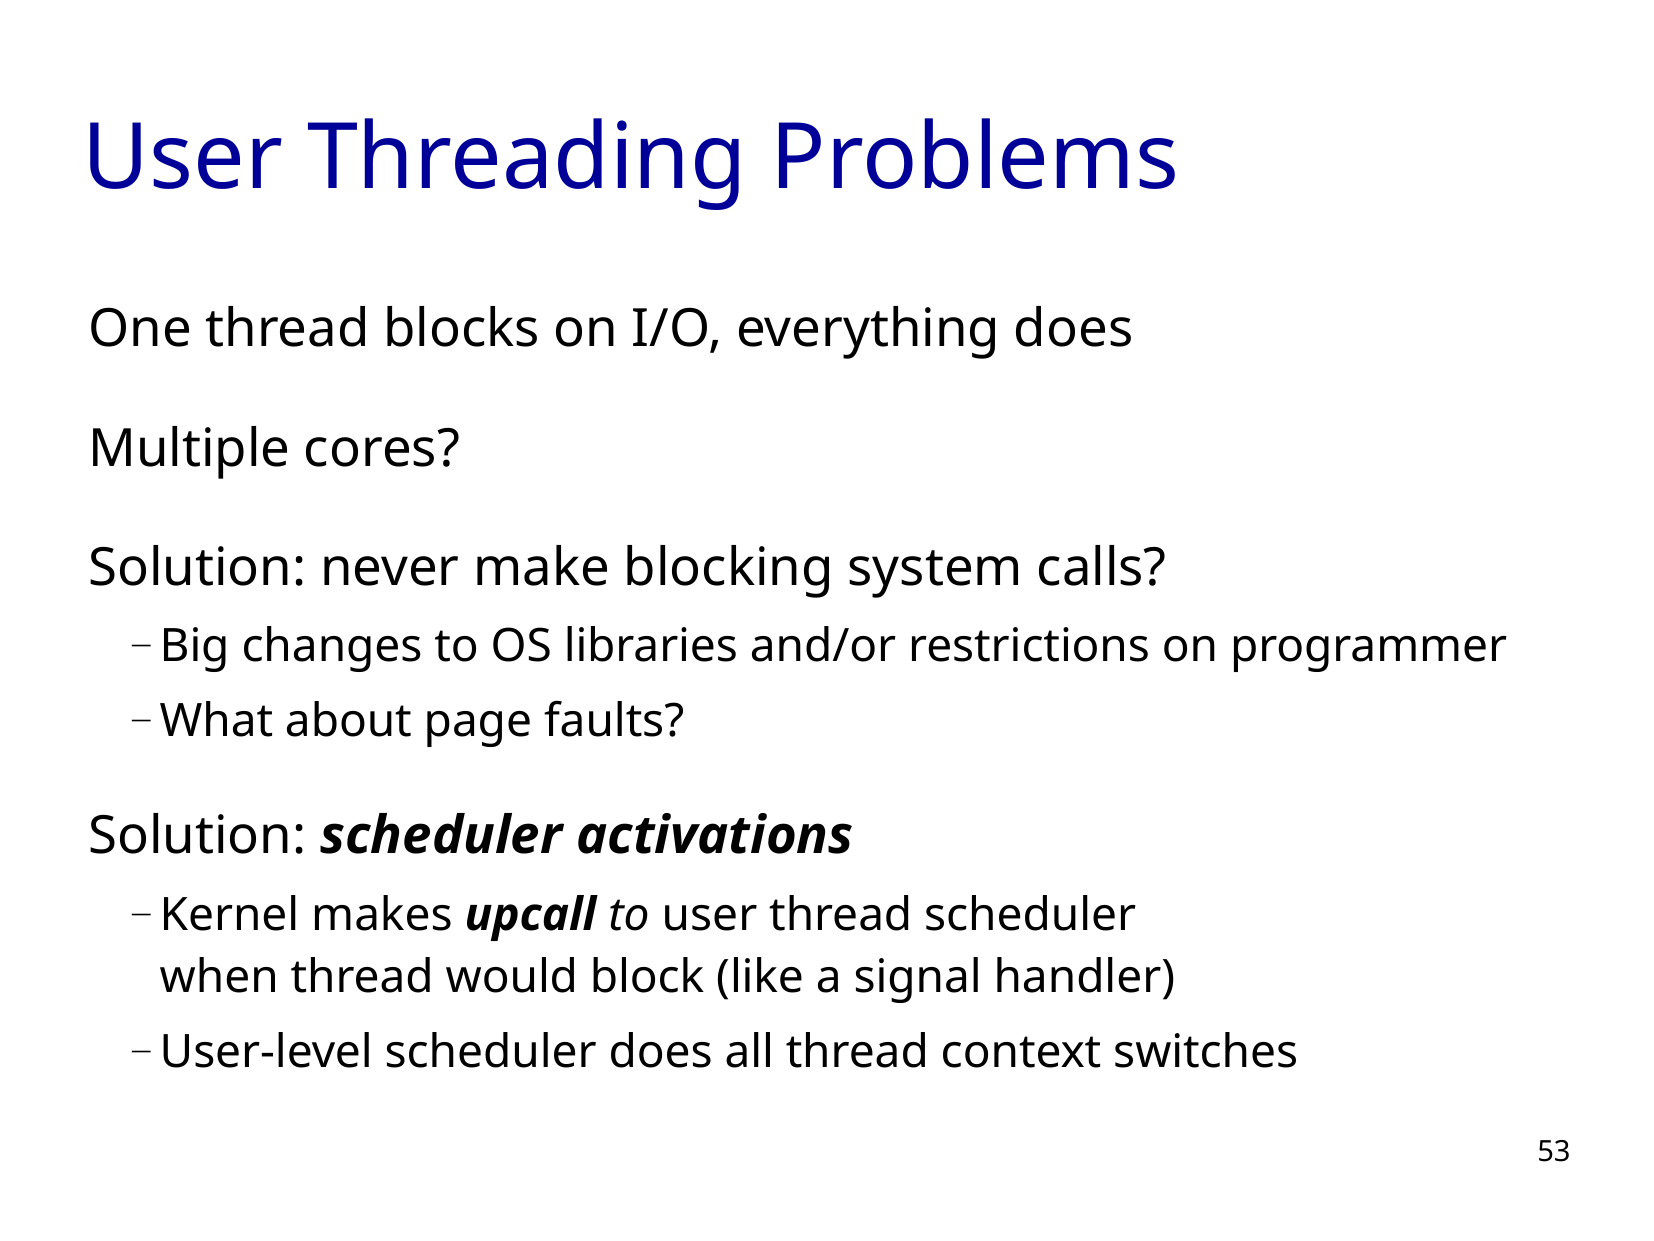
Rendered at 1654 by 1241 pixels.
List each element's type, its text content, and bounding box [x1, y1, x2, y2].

list One thread blocks on I/O, everything does Multiple cores? Solution: never make blocking system calls? Big changes to OS libraries and/or restrictions on programmer What about page faults? Solution: scheduler activations Kernel makes upcall to user thread scheduler when thread would block (like a signal handler) User-level scheduler does all thread context switches [60, 290, 1571, 1096]
title User Threading Problems [82, 49, 1571, 257]
